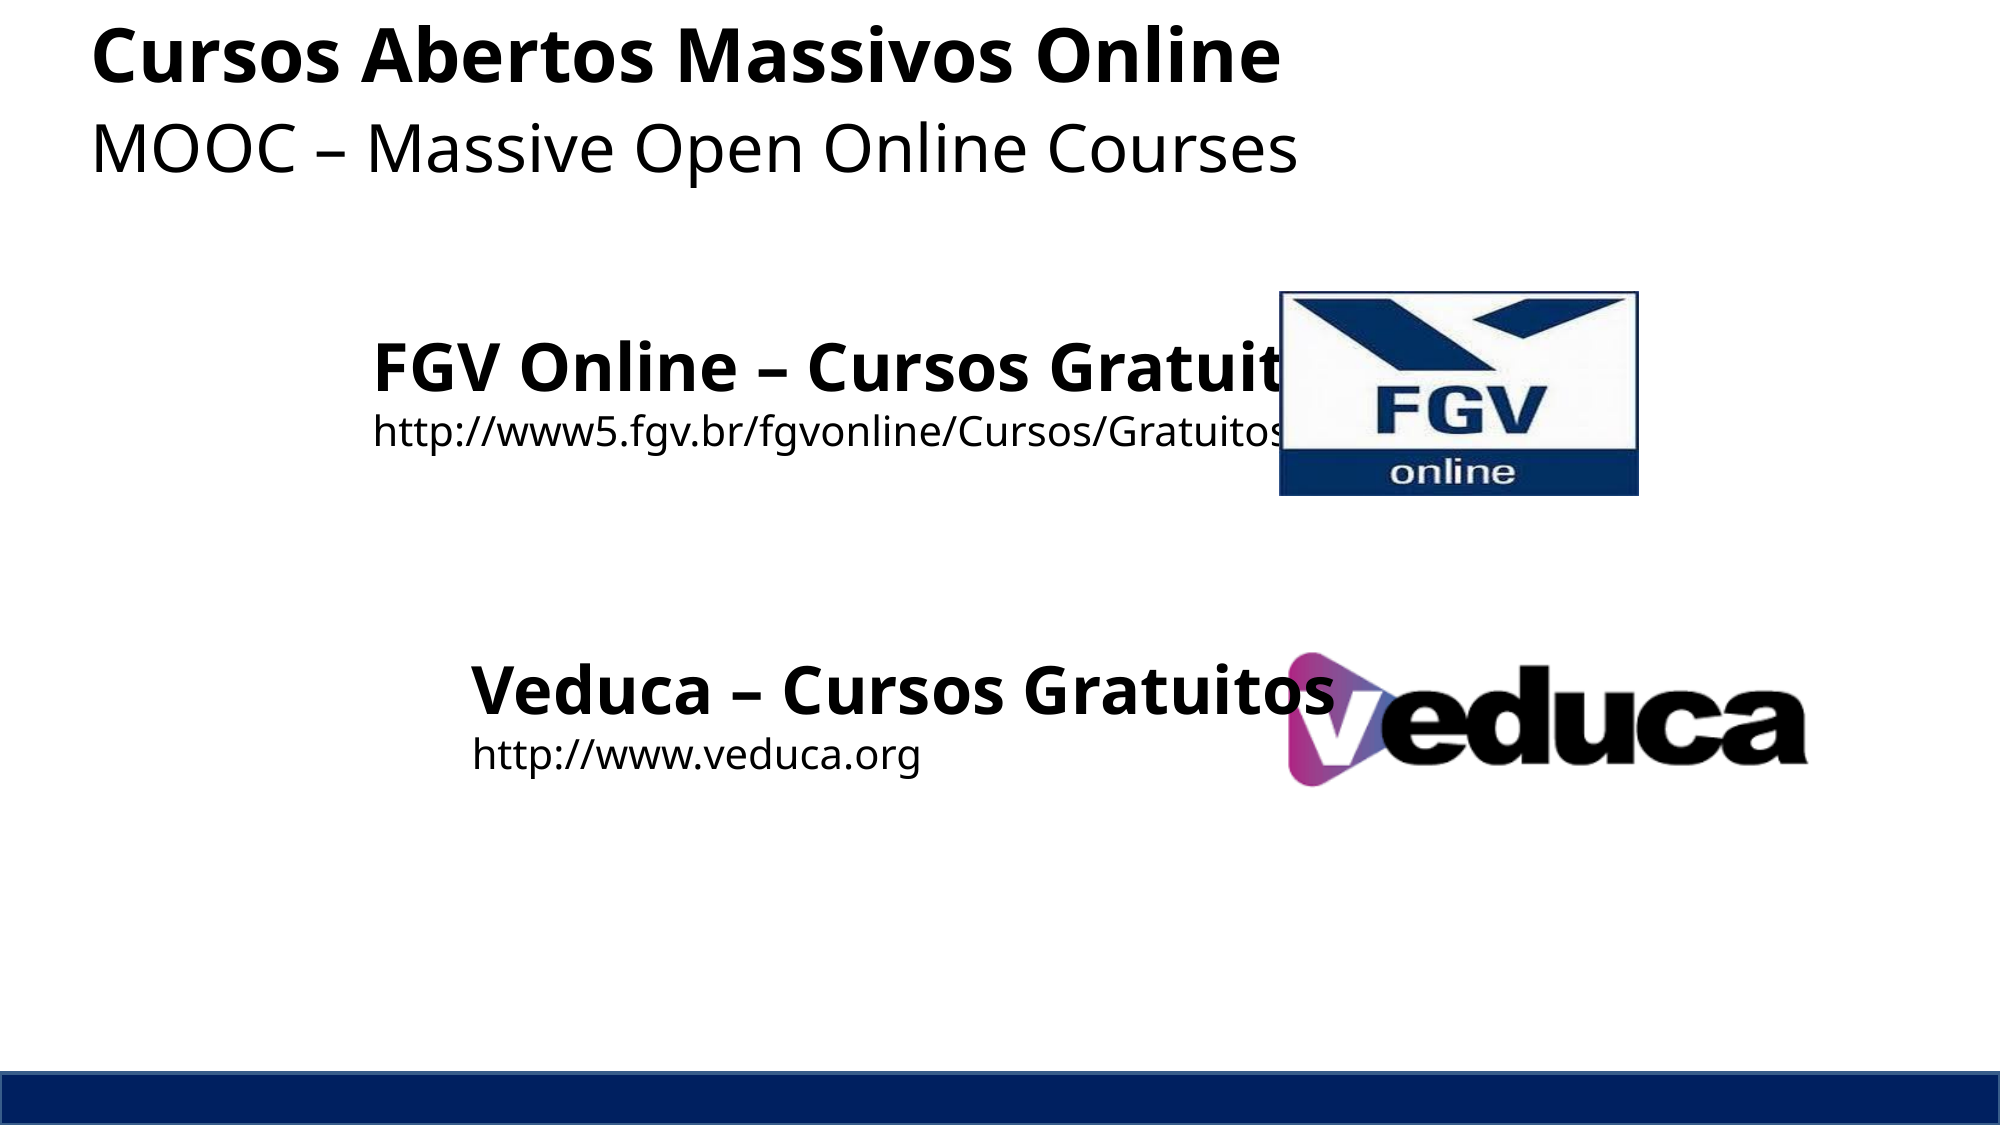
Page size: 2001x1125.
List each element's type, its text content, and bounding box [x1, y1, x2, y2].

picture [1279, 291, 1639, 496]
text_box FGV Online – Cursos Gratuitos http://www5.fgv.br/fgvonline/Cursos/Gratuitos [357, 317, 1279, 464]
picture [1251, 616, 1843, 824]
text_box Cursos Abertos Massivos Online MOOC – Massive Open Online Courses [75, 0, 1403, 197]
text_box [0, 1073, 2000, 1125]
text_box Veduca – Cursos Gratuitos http://www.veduca.org [456, 640, 1379, 787]
